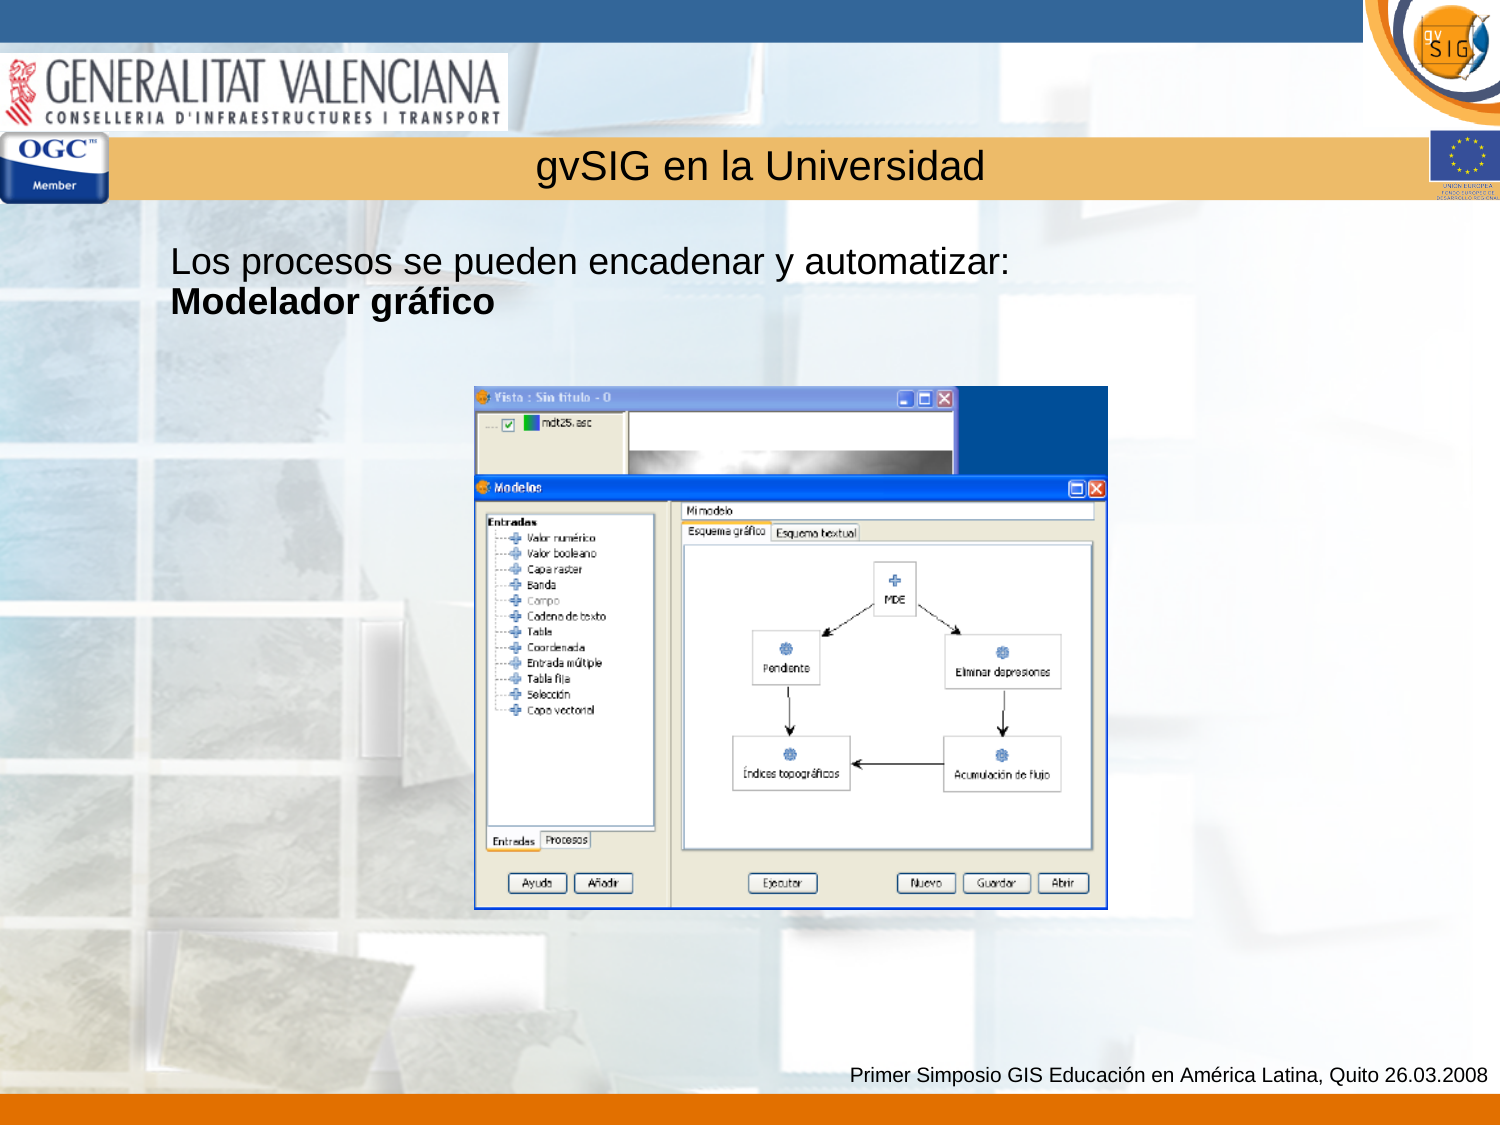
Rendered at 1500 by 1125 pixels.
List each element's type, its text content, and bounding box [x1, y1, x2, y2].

picture [1429, 129, 1500, 200]
picture [0, 53, 508, 131]
picture [474, 386, 1108, 910]
picture [1363, 0, 1500, 127]
text_box Los procesos se pueden encadenar y automatizar: Modelador gráfico [170, 242, 1305, 326]
text_box gvSIG en la Universidad [535, 145, 1032, 192]
picture [0, 132, 109, 204]
